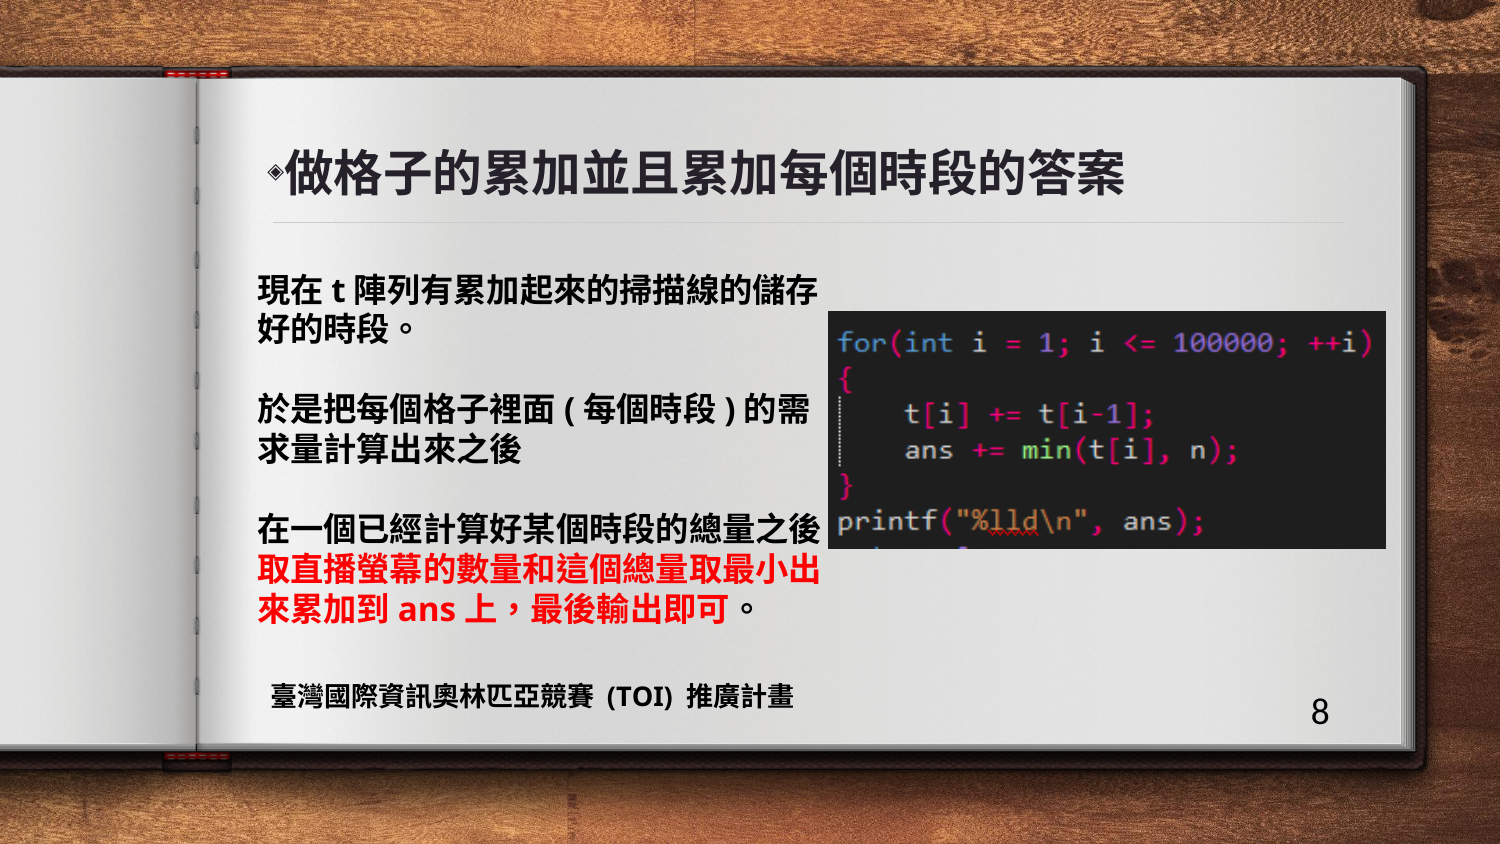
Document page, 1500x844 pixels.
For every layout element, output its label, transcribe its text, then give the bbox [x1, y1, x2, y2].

text_box [1295, 672, 1386, 737]
list 做格子的累加並且累加每個時段的答案 [252, 126, 1194, 216]
picture [828, 311, 1386, 549]
text_box 現在t陣列有累加起來的掃描線的儲存好的時段。 於是把每個格子裡面(每個時段)的需求量計算出來之後 在一個已經計算好某個時段的總量之後，取直播螢幕的數量和這個總量取最小出來累加到ans上，最後輸出即可。 [242, 261, 840, 640]
